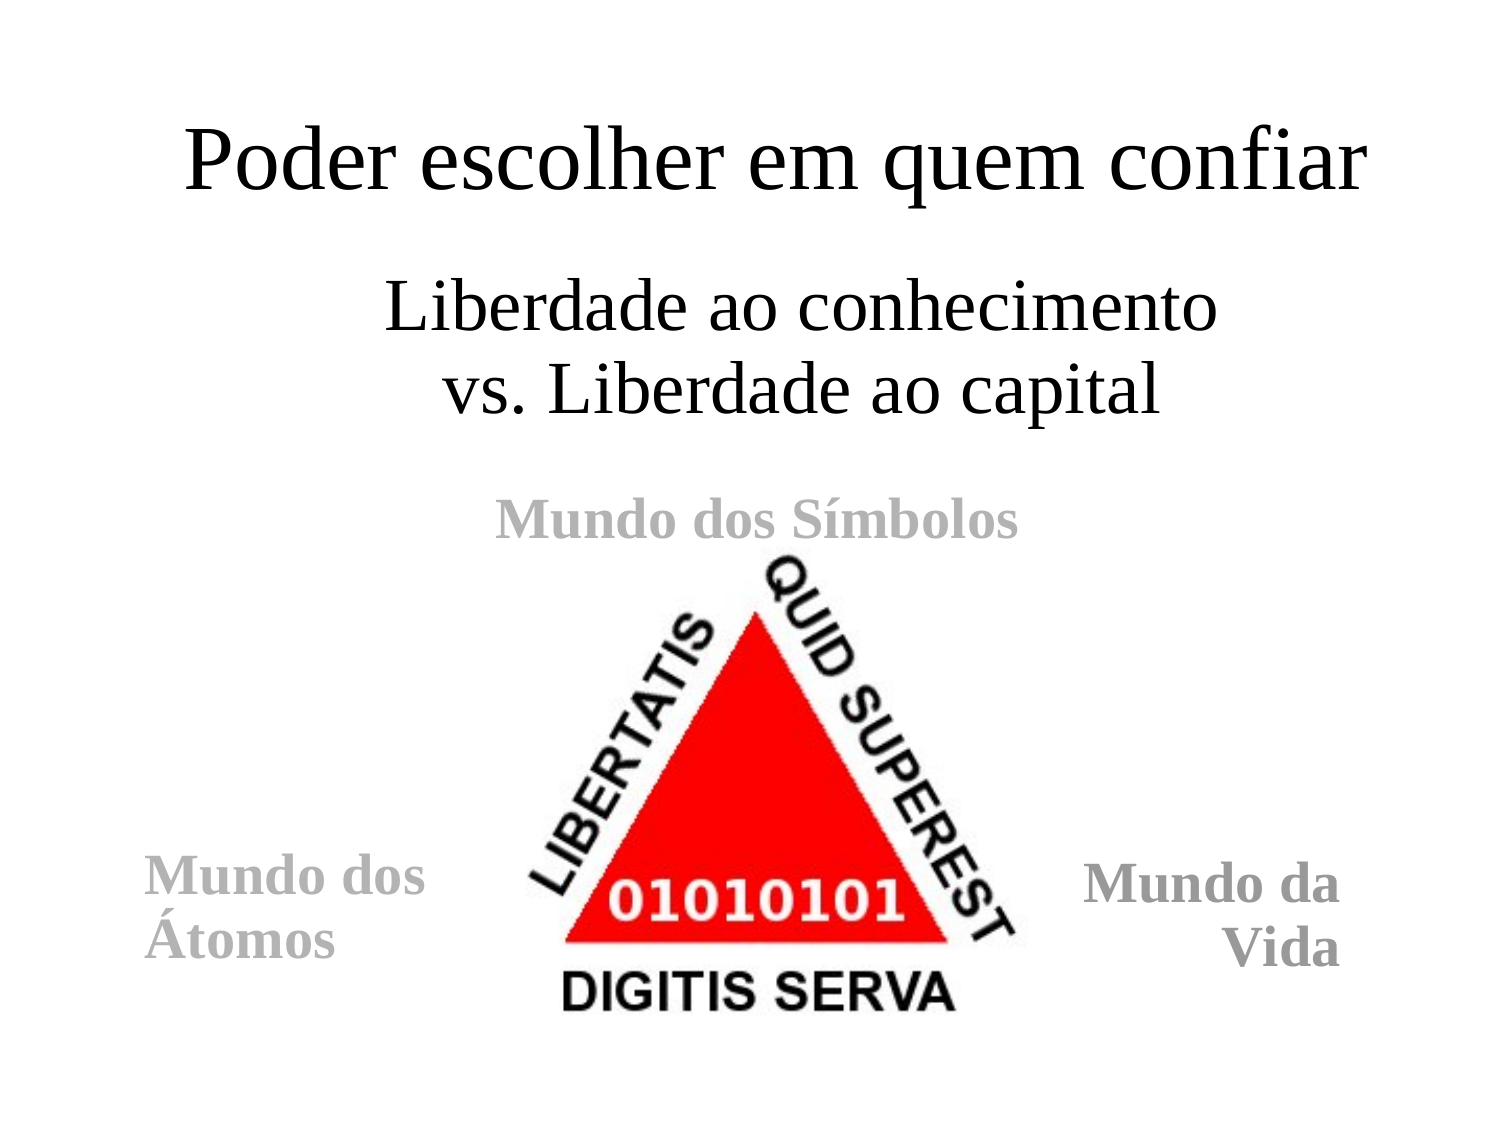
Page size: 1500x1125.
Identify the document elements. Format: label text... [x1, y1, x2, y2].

title Poder escolher em quem confiar [138, 65, 1414, 253]
picture [493, 564, 1028, 1049]
text_box Mundo dos Átomos [129, 834, 456, 990]
text_box Mundo da Vida [1068, 842, 1357, 998]
text_box Mundo dos Símbolos [481, 478, 1035, 564]
text_box Liberdade ao conhecimento vs. Liberdade ao capital [384, 263, 1222, 432]
